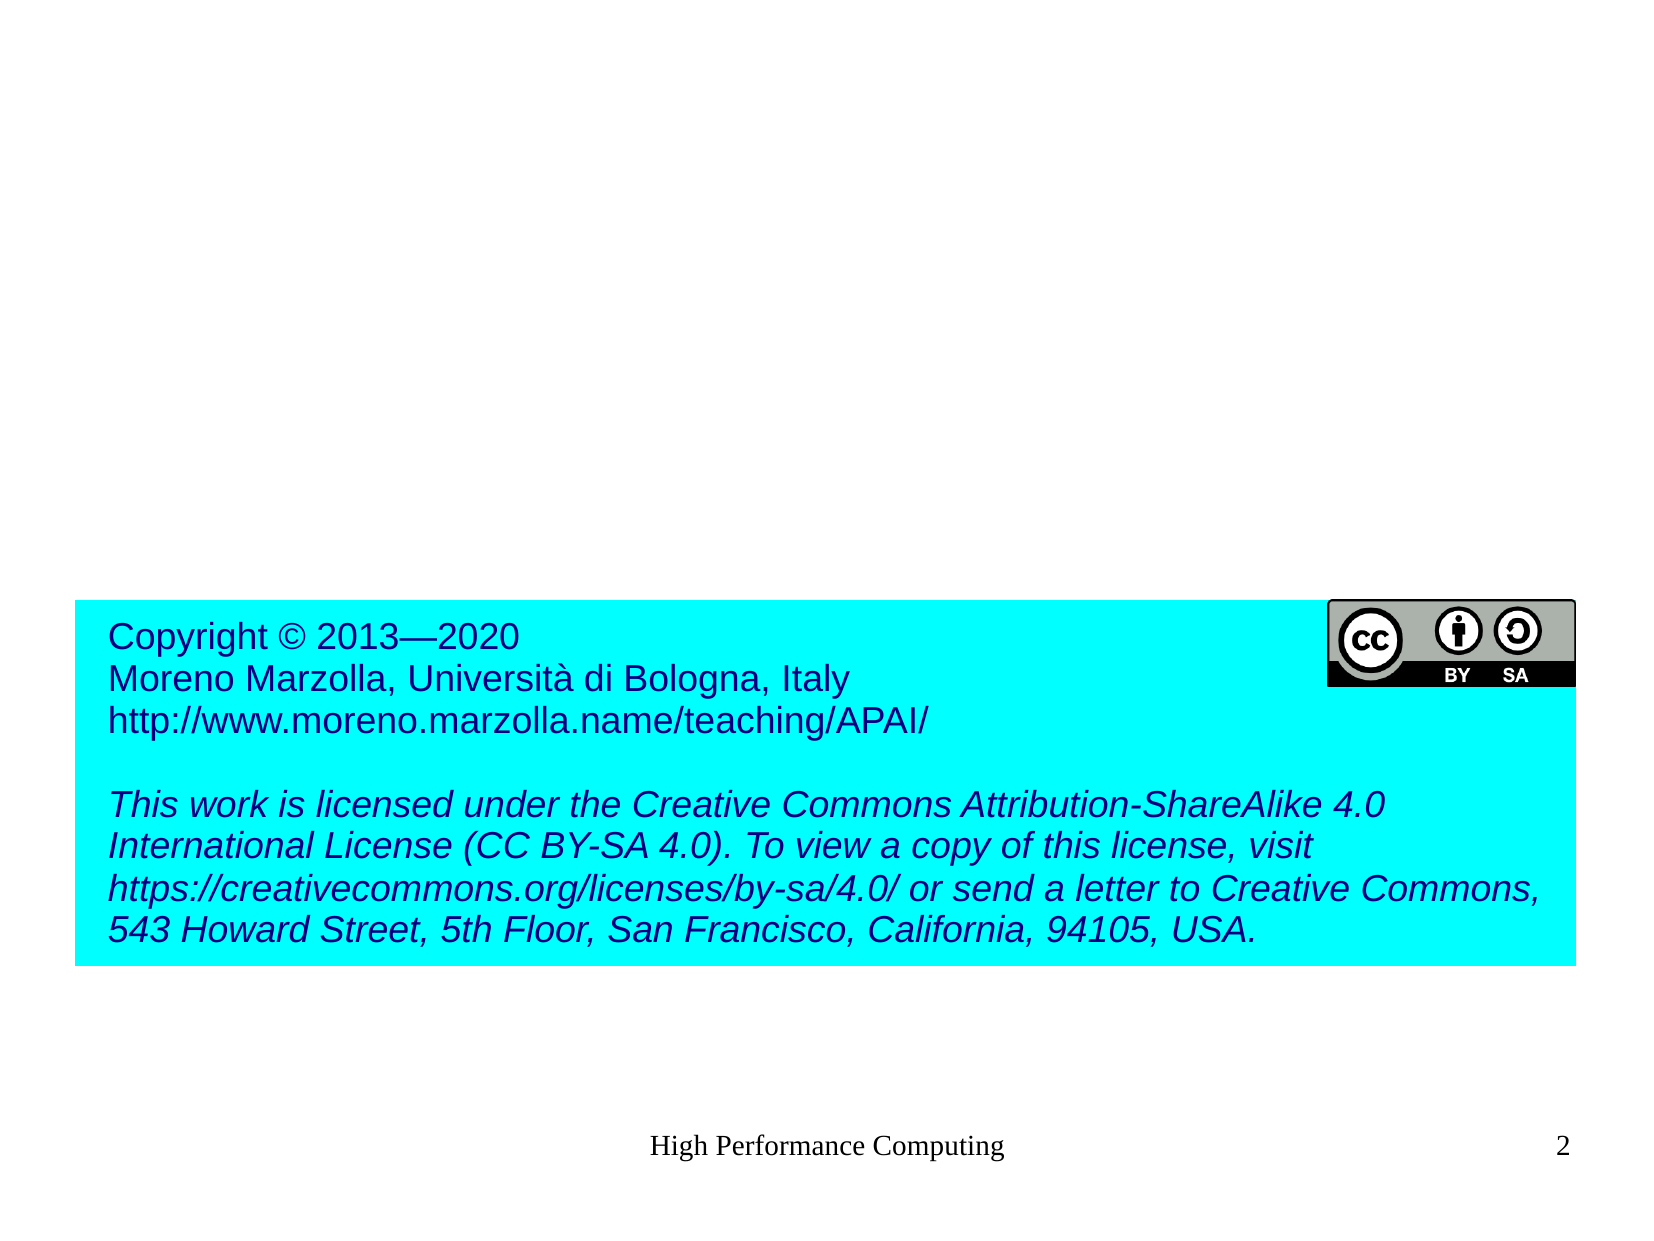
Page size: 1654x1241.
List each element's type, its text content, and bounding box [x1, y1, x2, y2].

picture [1327, 599, 1576, 687]
text_box Copyright © 2013—2020 Moreno Marzolla, Università di Bologna, Italy http://www.moreno.marzolla.name/teaching/APAI/ This work is licensed under the Creative Commons Attribution-ShareAlike 4.0 International License (CC BY-SA 4.0). To view a copy of this license, visit https://creativecommons.org/licenses/by-sa/4.0/ or send a letter to Creative Commons, 543 Howard Street, 5th Floor, San Francisco, California, 94105, USA. [75, 600, 1576, 966]
